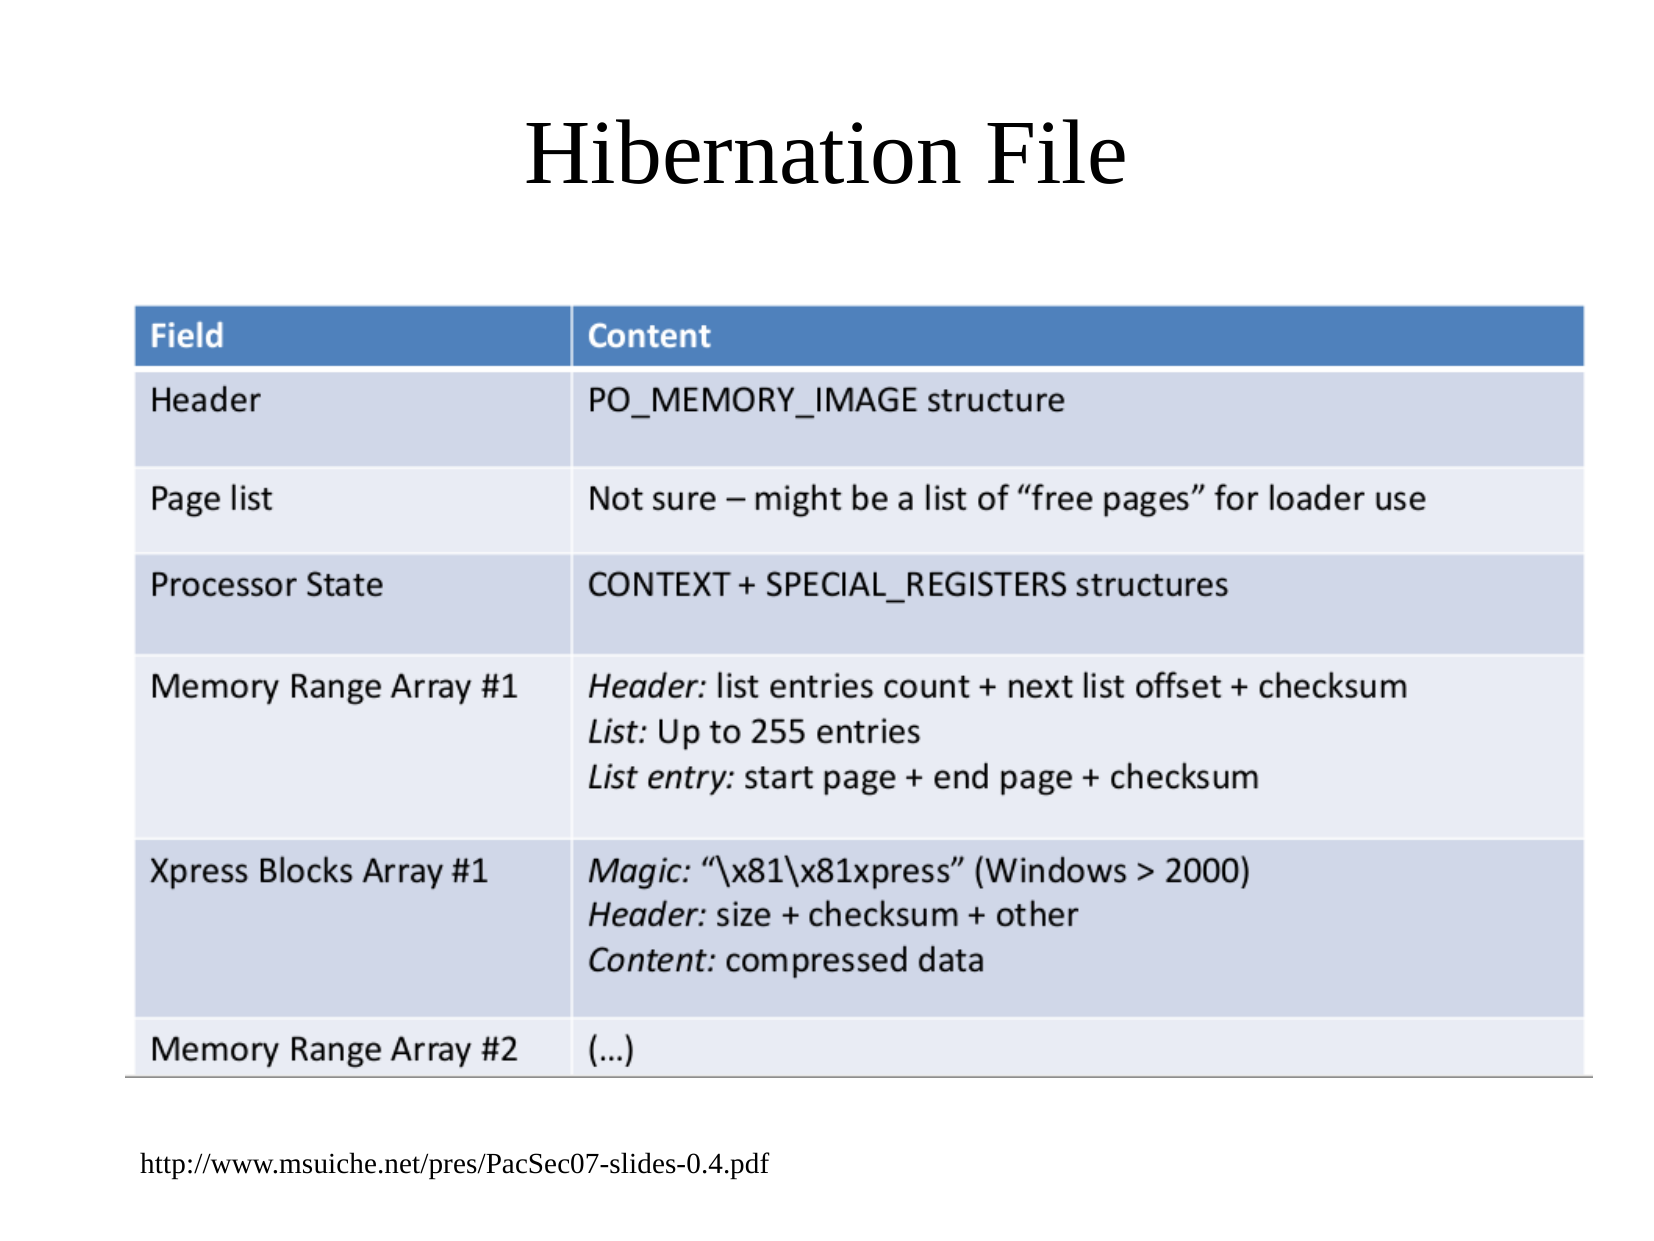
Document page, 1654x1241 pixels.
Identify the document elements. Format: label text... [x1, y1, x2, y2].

text_box http://www.msuiche.net/pres/PacSec07-slides-0.4.pdf [125, 1140, 1161, 1188]
picture [125, 288, 1593, 1078]
title Hibernation File [82, 49, 1571, 257]
